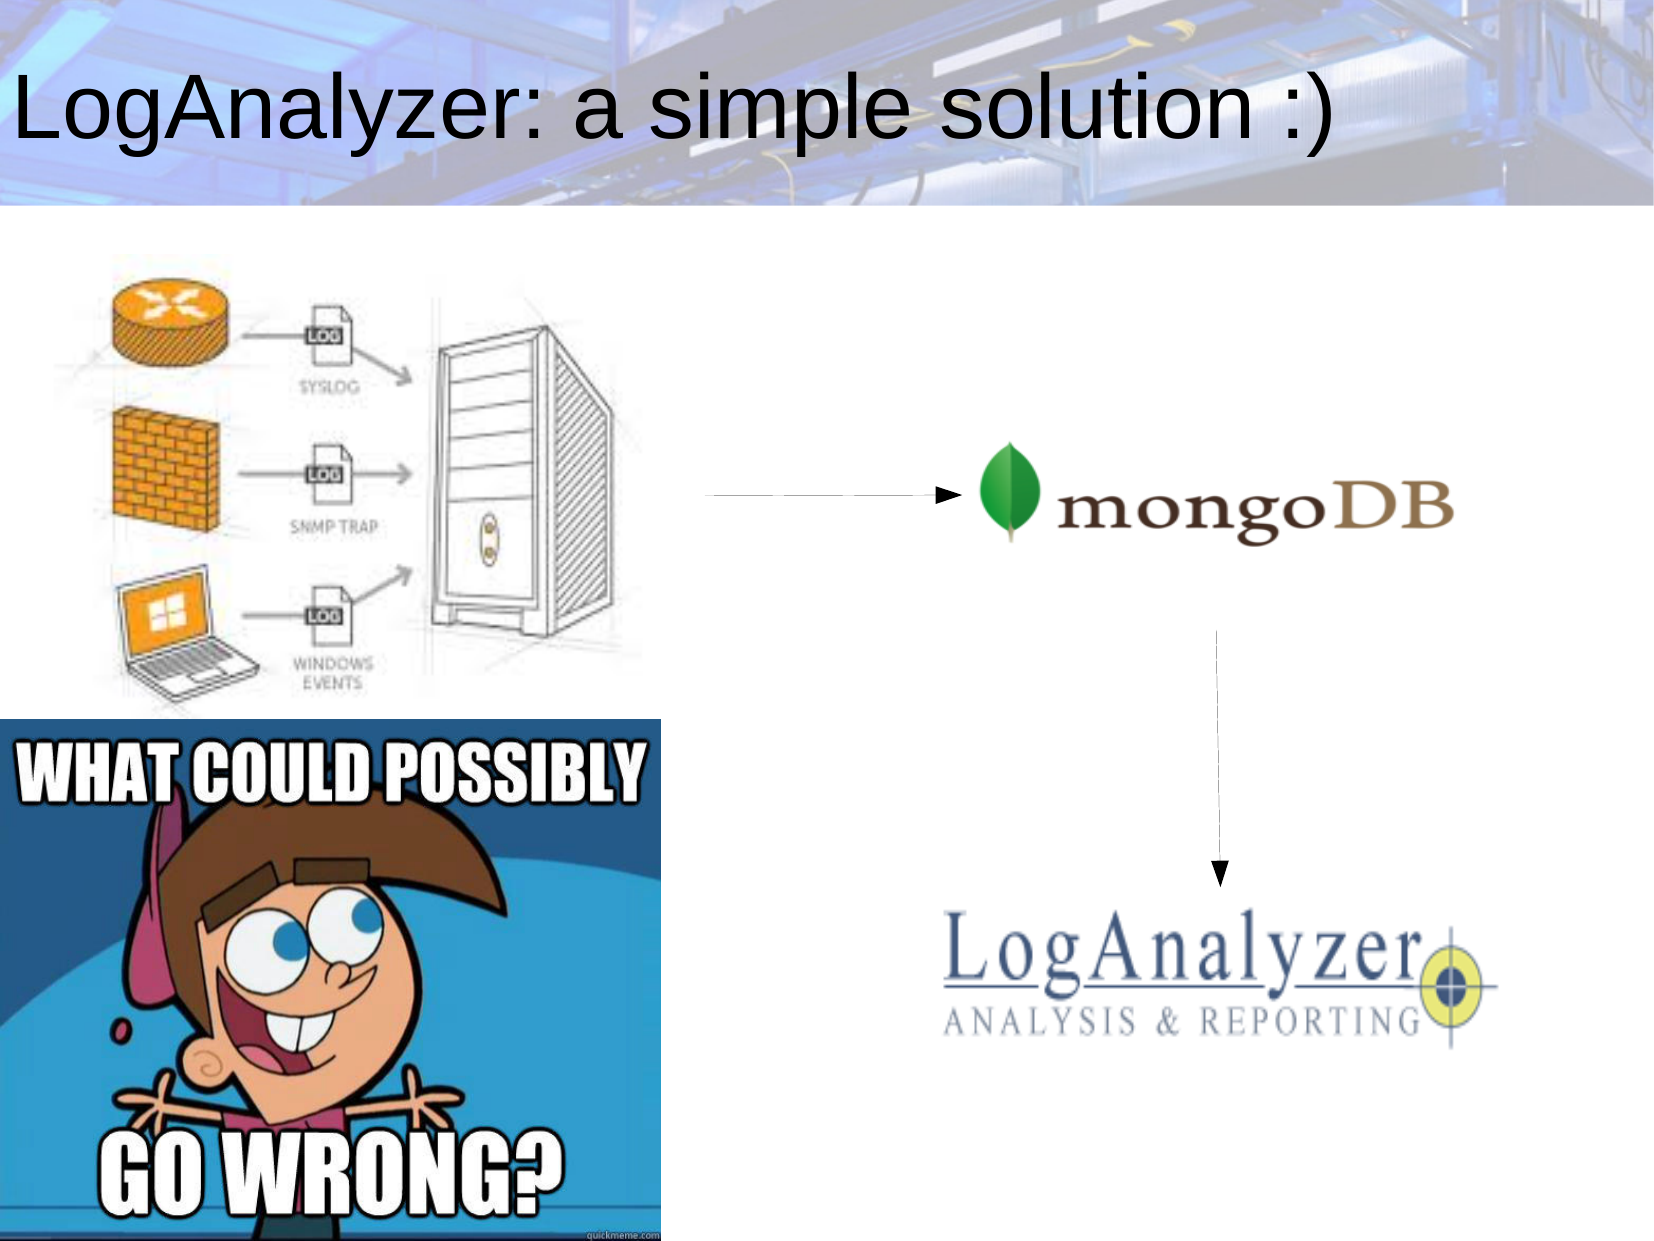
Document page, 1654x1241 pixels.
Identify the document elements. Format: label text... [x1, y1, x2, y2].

picture [0, 0, 1654, 1241]
title LogAnalyzer: a simple solution :) [11, 2, 1501, 211]
